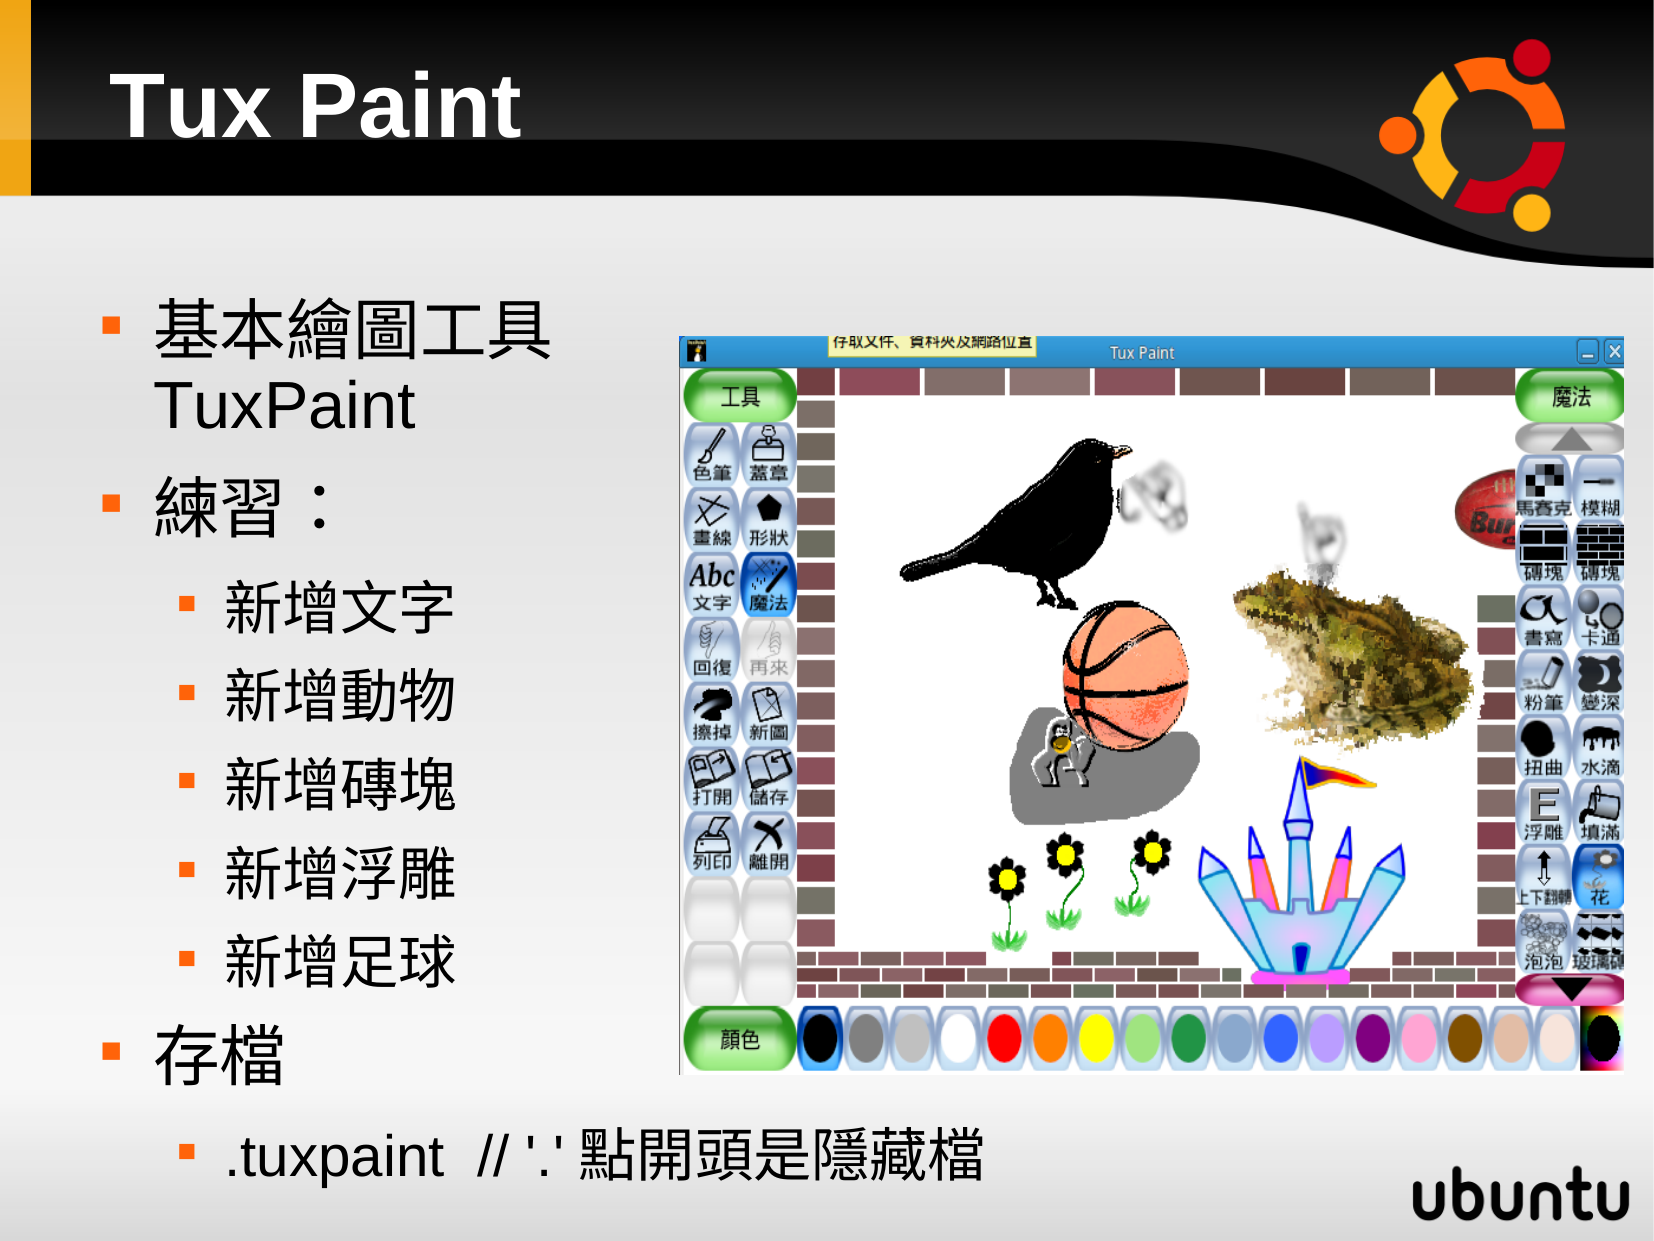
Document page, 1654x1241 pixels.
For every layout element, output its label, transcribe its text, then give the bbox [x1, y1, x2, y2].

list 基本繪圖工具 TuxPaint 練習： 新增文字 新增動物 新增磚塊 新增浮雕 新增足球 存檔 .tuxpaint // '.'點開頭是隱藏檔 [82, 290, 1211, 1212]
picture [0, 0, 1654, 1241]
title Tux Paint [76, 0, 1565, 208]
